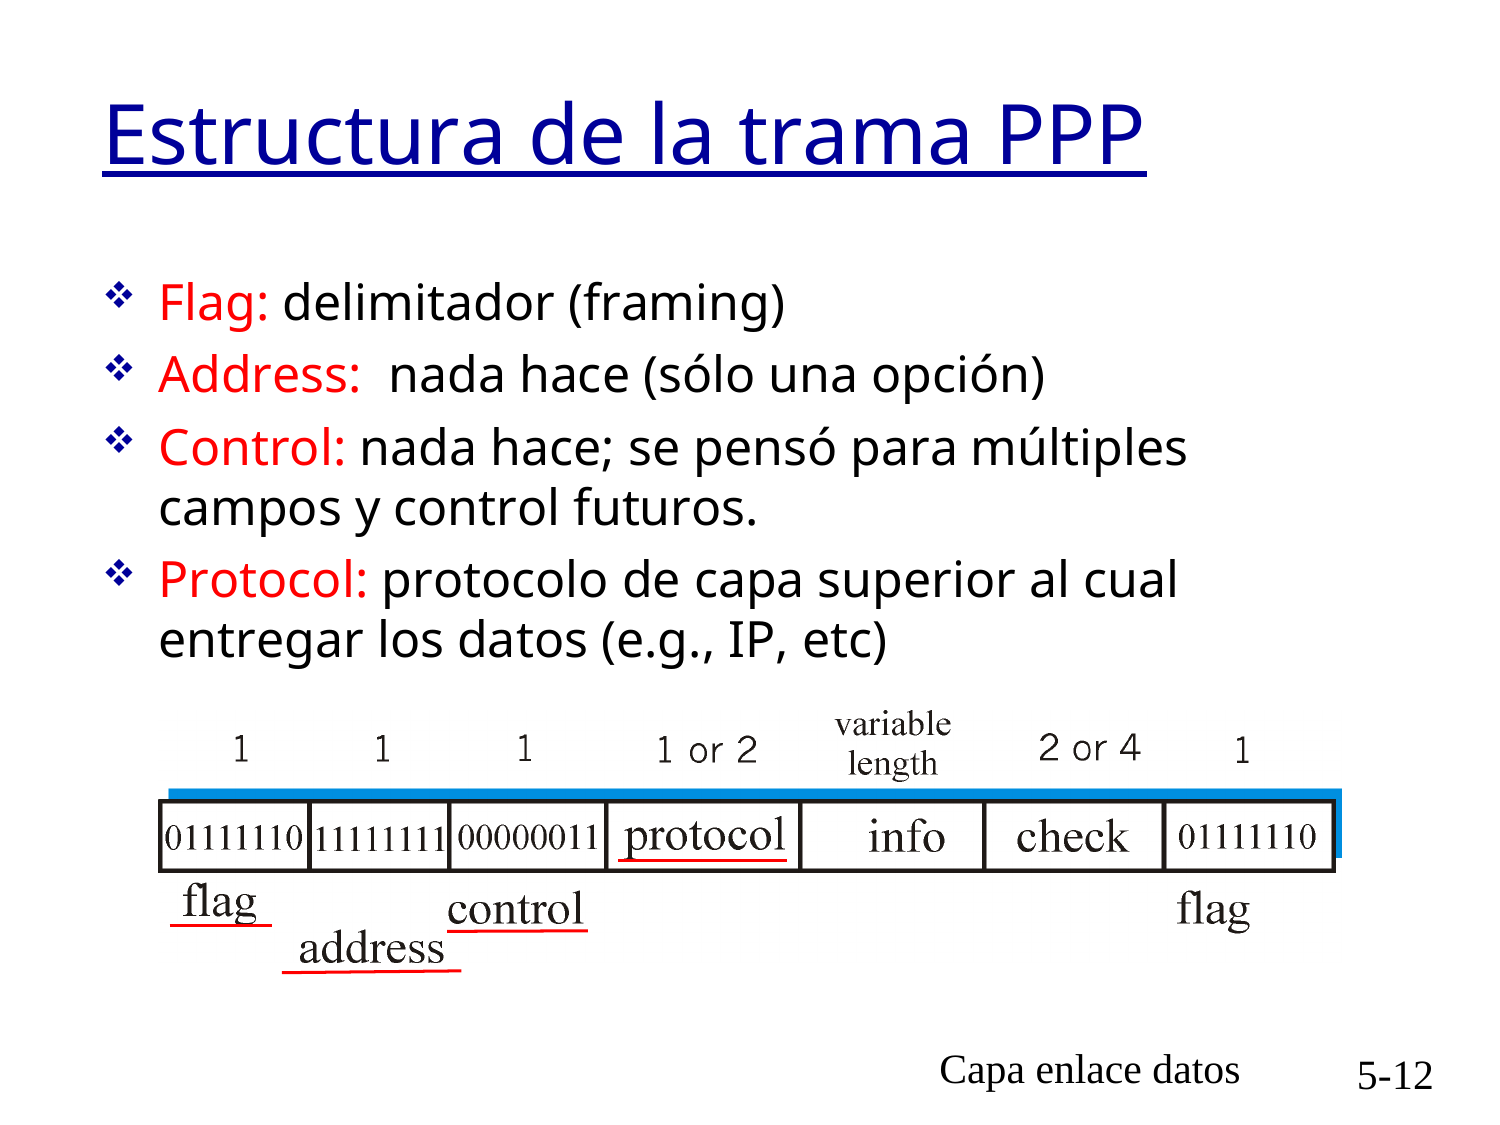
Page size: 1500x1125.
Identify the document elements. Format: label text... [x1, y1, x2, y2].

picture [158, 710, 1342, 963]
list Flag: delimitador (framing) Address: nada hace (sólo una opción) Control: nada hace; se pensó para múltiples campos y control futuros. Protocol: protocolo de capa superior al cual entregar los datos (e.g., IP, etc) [87, 262, 1363, 1026]
title Estructura de la trama PPP [87, 37, 1363, 225]
